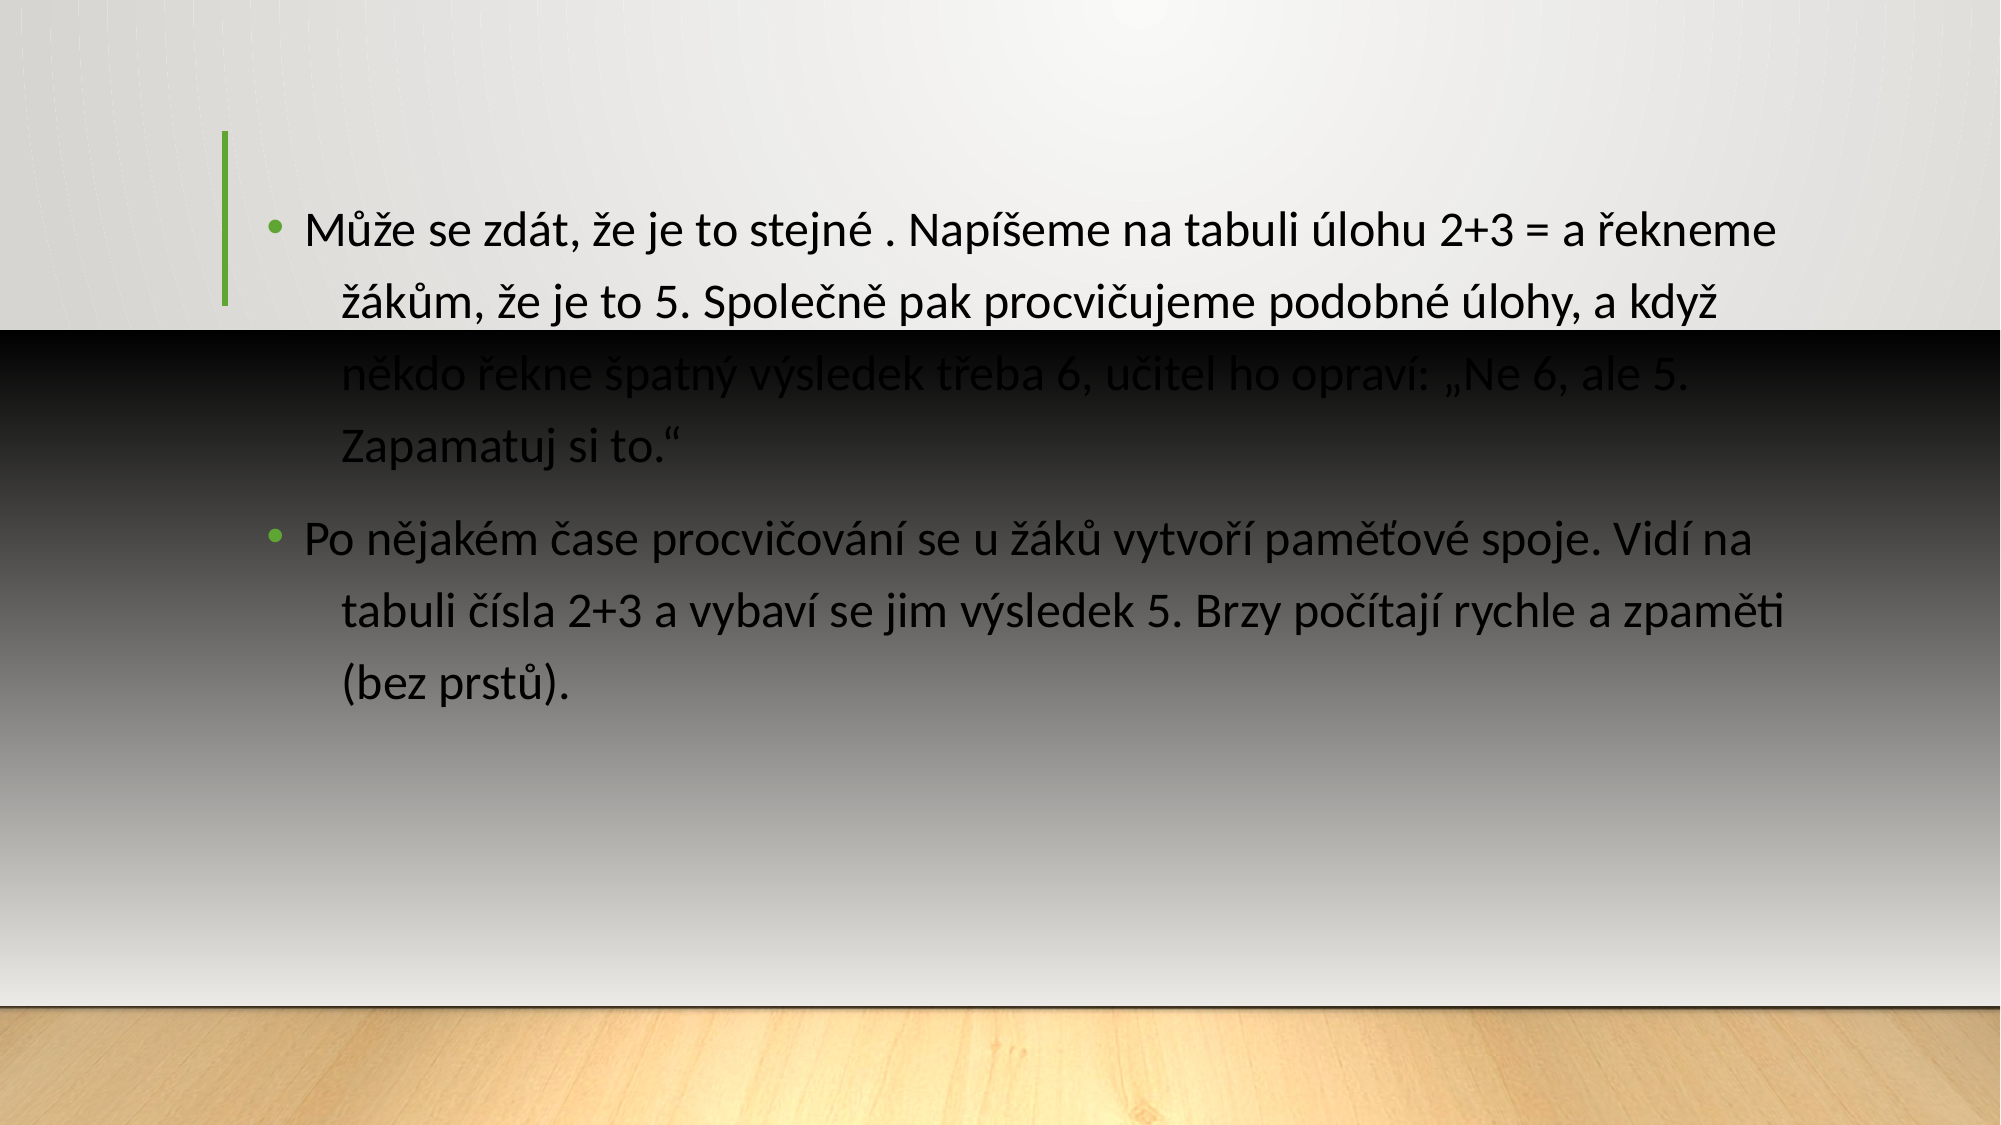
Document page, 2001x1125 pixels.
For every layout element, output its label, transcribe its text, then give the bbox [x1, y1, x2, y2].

list Může se zdát, že je to stejné . Napíšeme na tabuli úlohu 2+3 = a řekneme žákům, že je to 5. Společně pak procvičujeme podobné úlohy, a když někdo řekne špatný výsledek třeba 6, učitel ho opraví: „Ne 6, ale 5. Zapamatuj si to.“ Po nějakém čase procvičování se u žáků vytvoří paměťové spoje. Vidí na tabuli čísla 2+3 a vybaví se jim výsledek 5. Brzy počítají rychle a zpaměti (bez prstů). [251, 177, 1814, 897]
